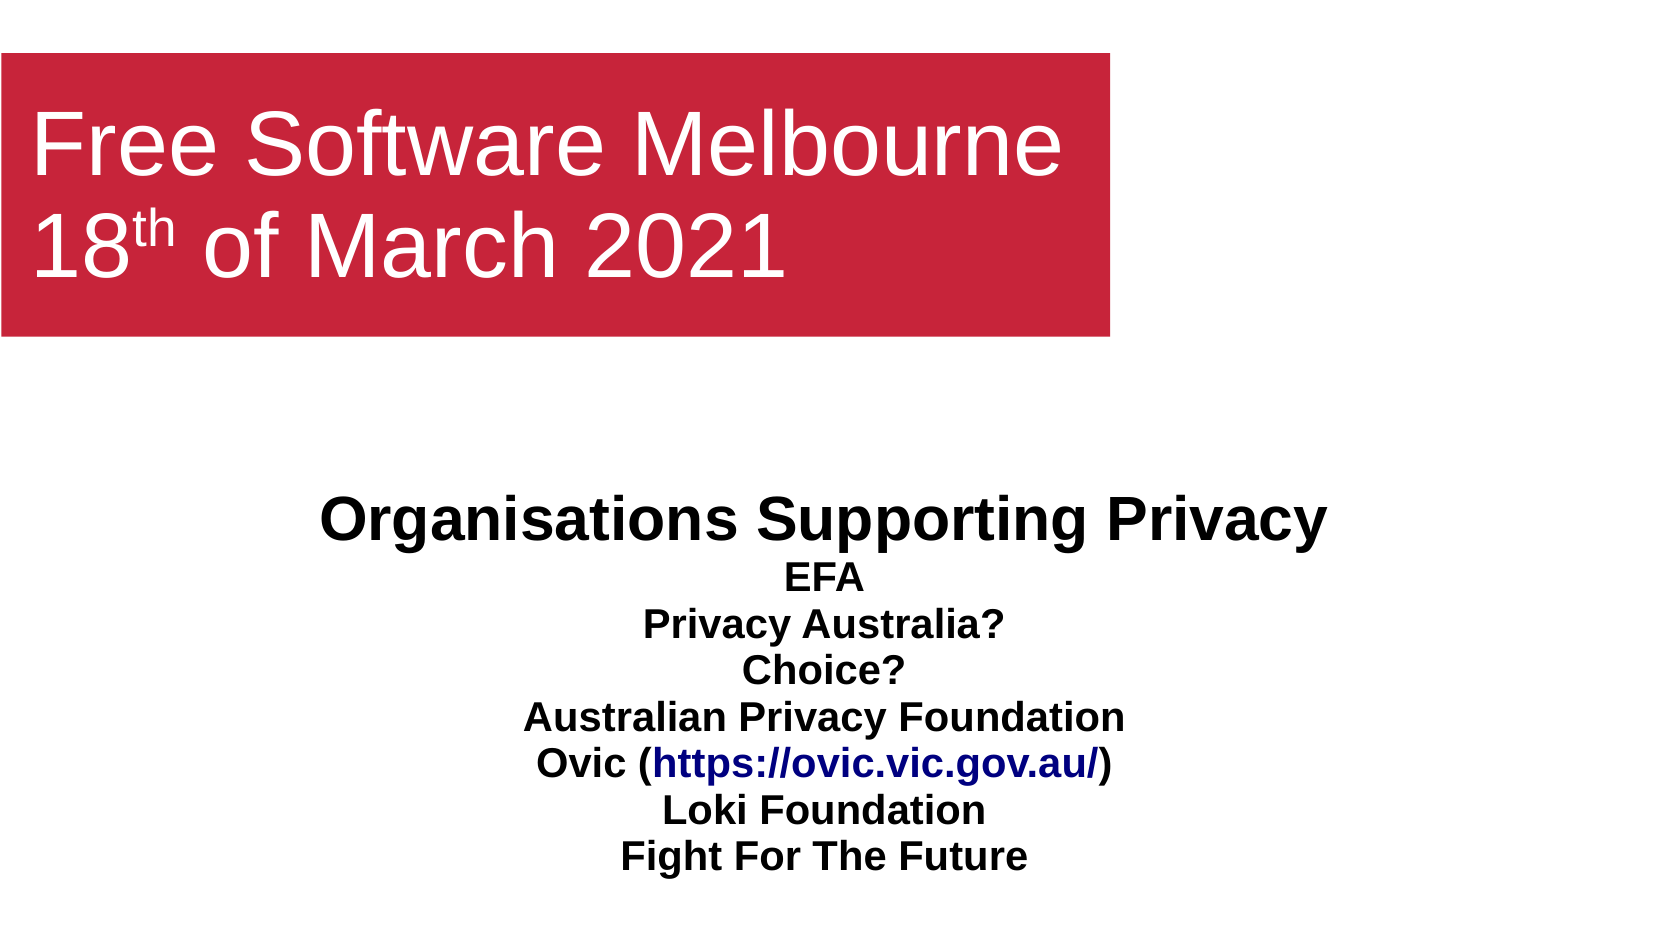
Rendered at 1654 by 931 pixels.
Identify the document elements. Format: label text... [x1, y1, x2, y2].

subtitle Organisations Supporting Privacy EFA Privacy Australia? Choice? Australian Privacy Foundation Ovic (https://ovic.vic.gov.au/) Loki Foundation Fight For The Future [18, 484, 1630, 895]
title Free Software Melbourne 18th of March 2021 [1, 53, 1111, 337]
